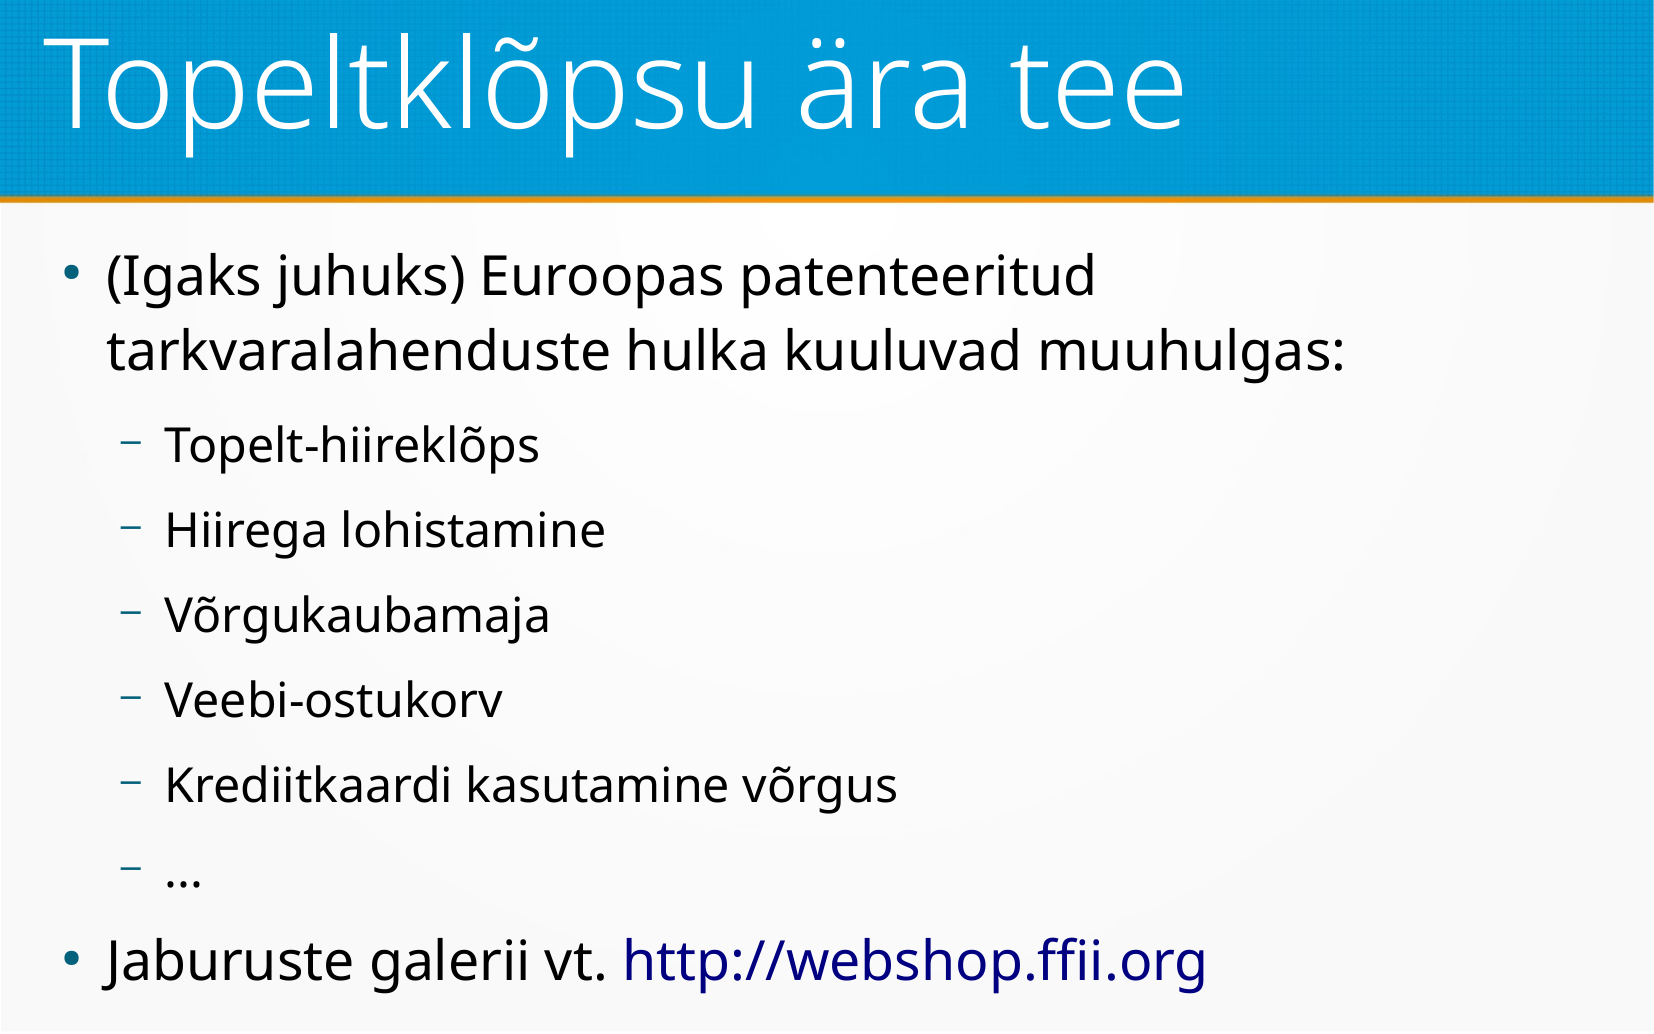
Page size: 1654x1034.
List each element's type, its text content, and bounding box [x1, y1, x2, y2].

picture [0, 195, 1654, 1034]
list (Igaks juhuks) Euroopas patenteeritud tarkvaralahenduste hulka kuuluvad muuhulgas: Topelt-hiireklõps Hiirega lohistamine Võrgukaubamaja Veebi-ostukorv Krediitkaardi kasutamine võrgus ... Jaburuste galerii vt. http://webshop.ffii.org [47, 236, 1607, 1002]
title Topeltklõpsu ära tee [43, 0, 1619, 166]
